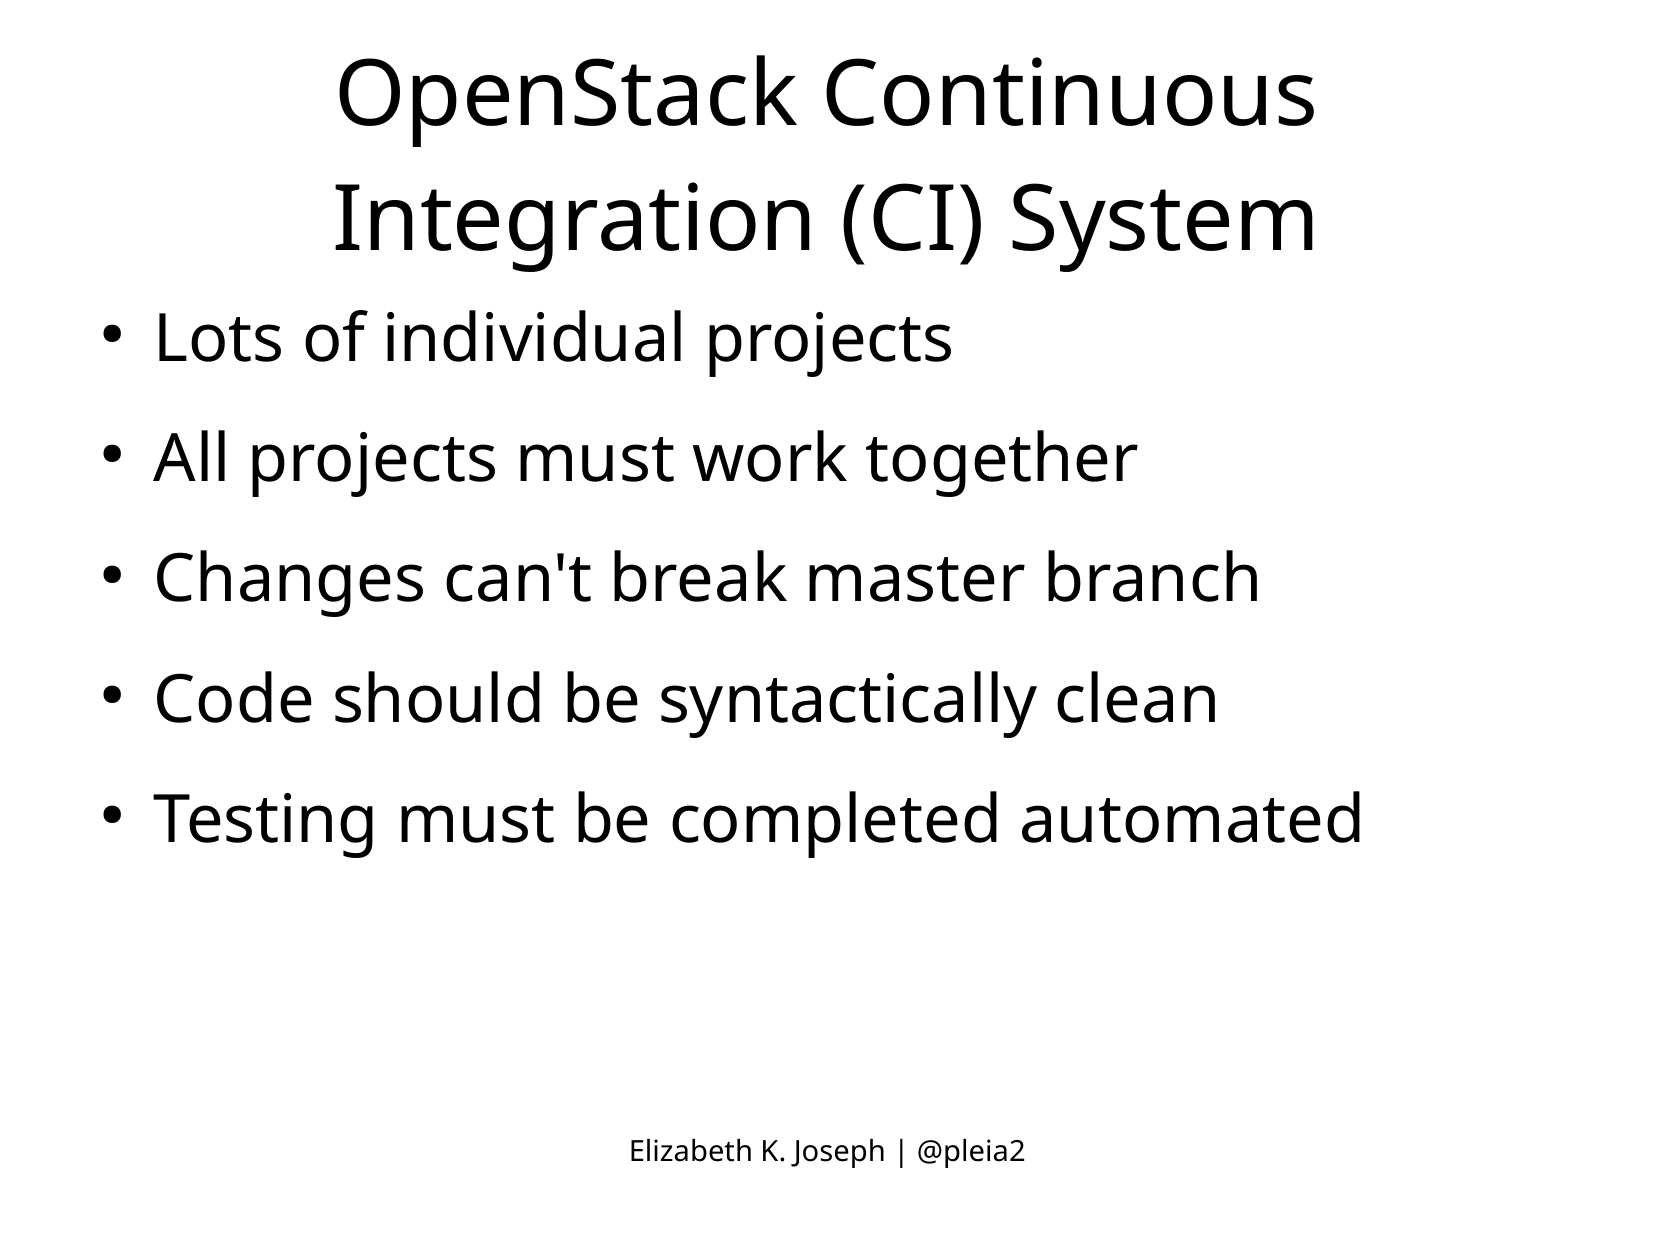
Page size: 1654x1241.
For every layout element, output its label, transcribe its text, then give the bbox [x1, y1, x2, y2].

list Lots of individual projects All projects must work together Changes can't break master branch Code should be syntactically clean Testing must be completed automated [82, 290, 1571, 1010]
title OpenStack Continuous Integration (CI) System [82, 49, 1571, 257]
